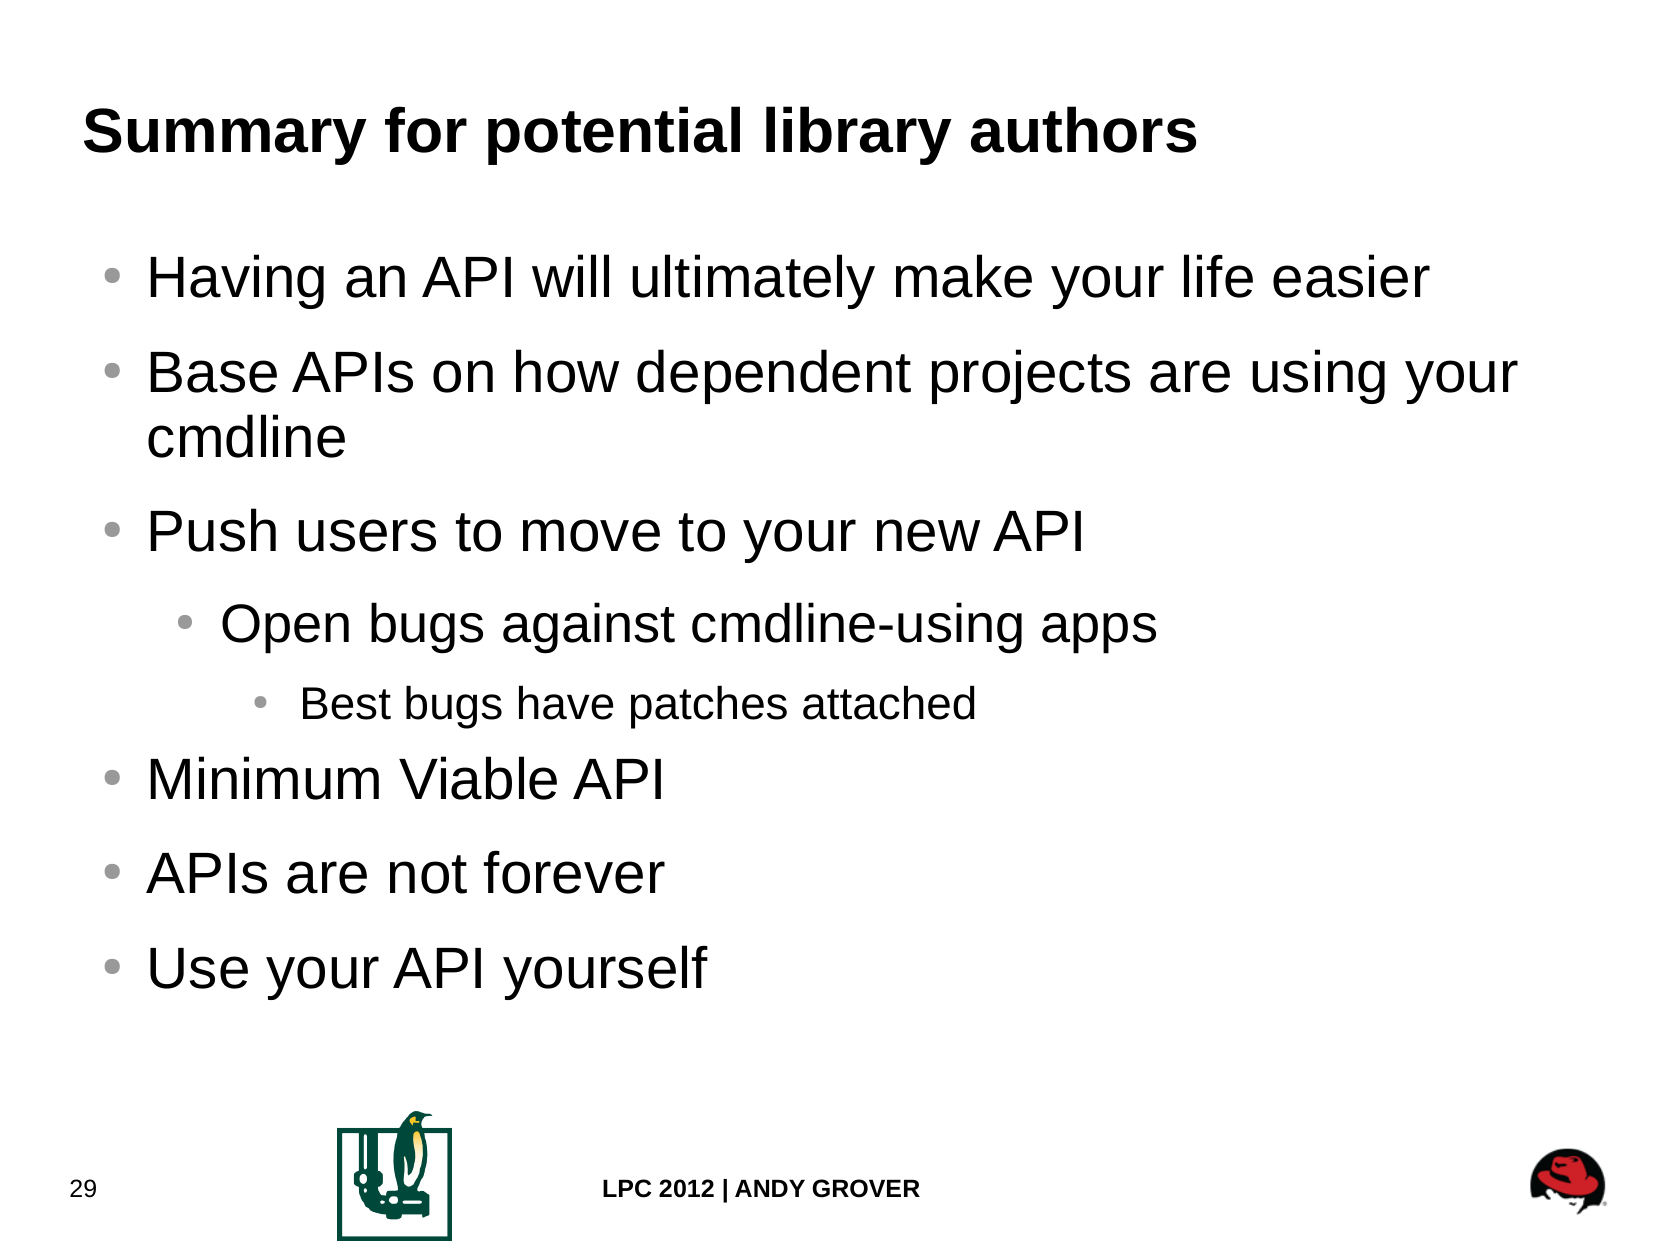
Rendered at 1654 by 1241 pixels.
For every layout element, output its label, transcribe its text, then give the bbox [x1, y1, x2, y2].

picture [337, 1111, 452, 1241]
list Having an API will ultimately make your life easier Base APIs on how dependent projects are using your cmdline Push users to move to your new API Open bugs against cmdline-using apps Best bugs have patches attached Minimum Viable API APIs are not forever Use your API yourself [86, 244, 1576, 1039]
title Summary for potential library authors [82, 37, 1571, 226]
picture [1529, 1146, 1613, 1224]
